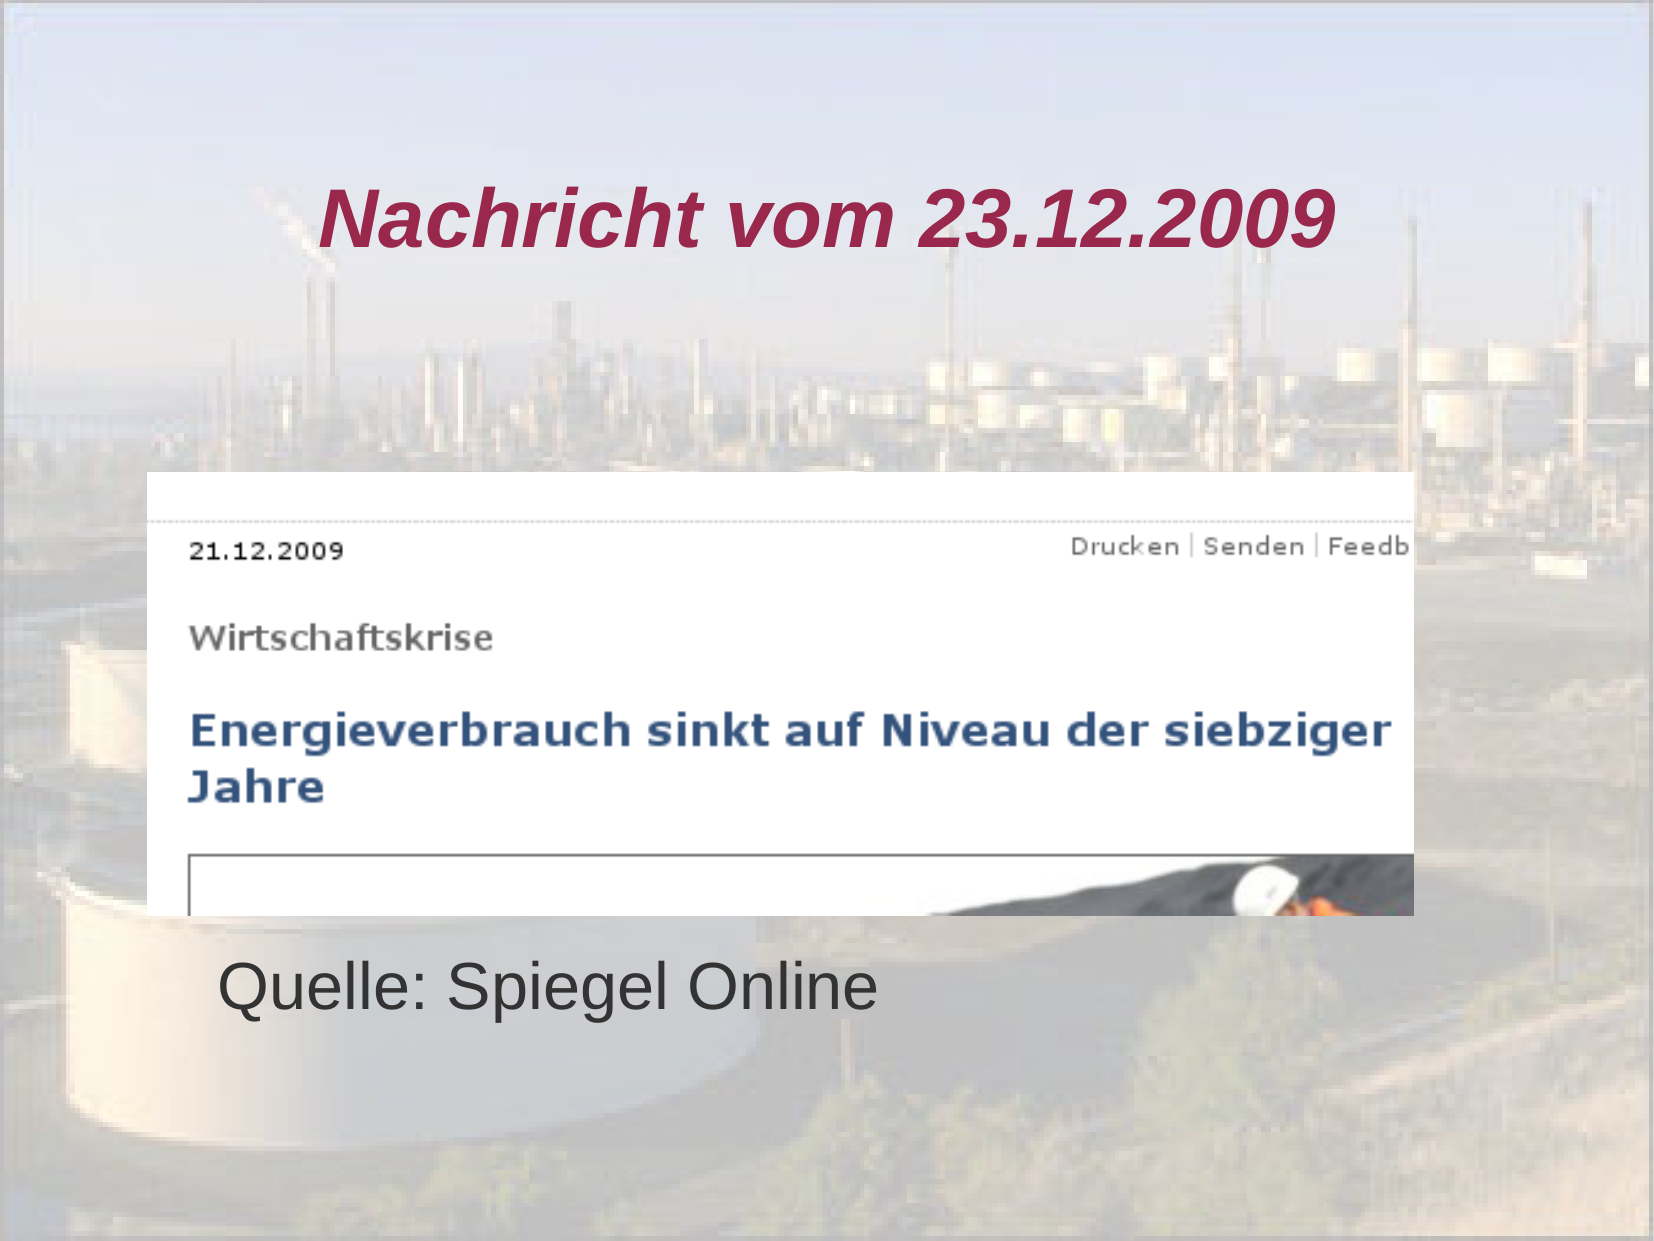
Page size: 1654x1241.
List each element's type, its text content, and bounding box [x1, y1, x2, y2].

list Quelle: Spiegel Online [134, 350, 1516, 1133]
title Nachricht vom 23.12.2009 [121, 114, 1534, 322]
picture [0, 0, 1654, 1241]
